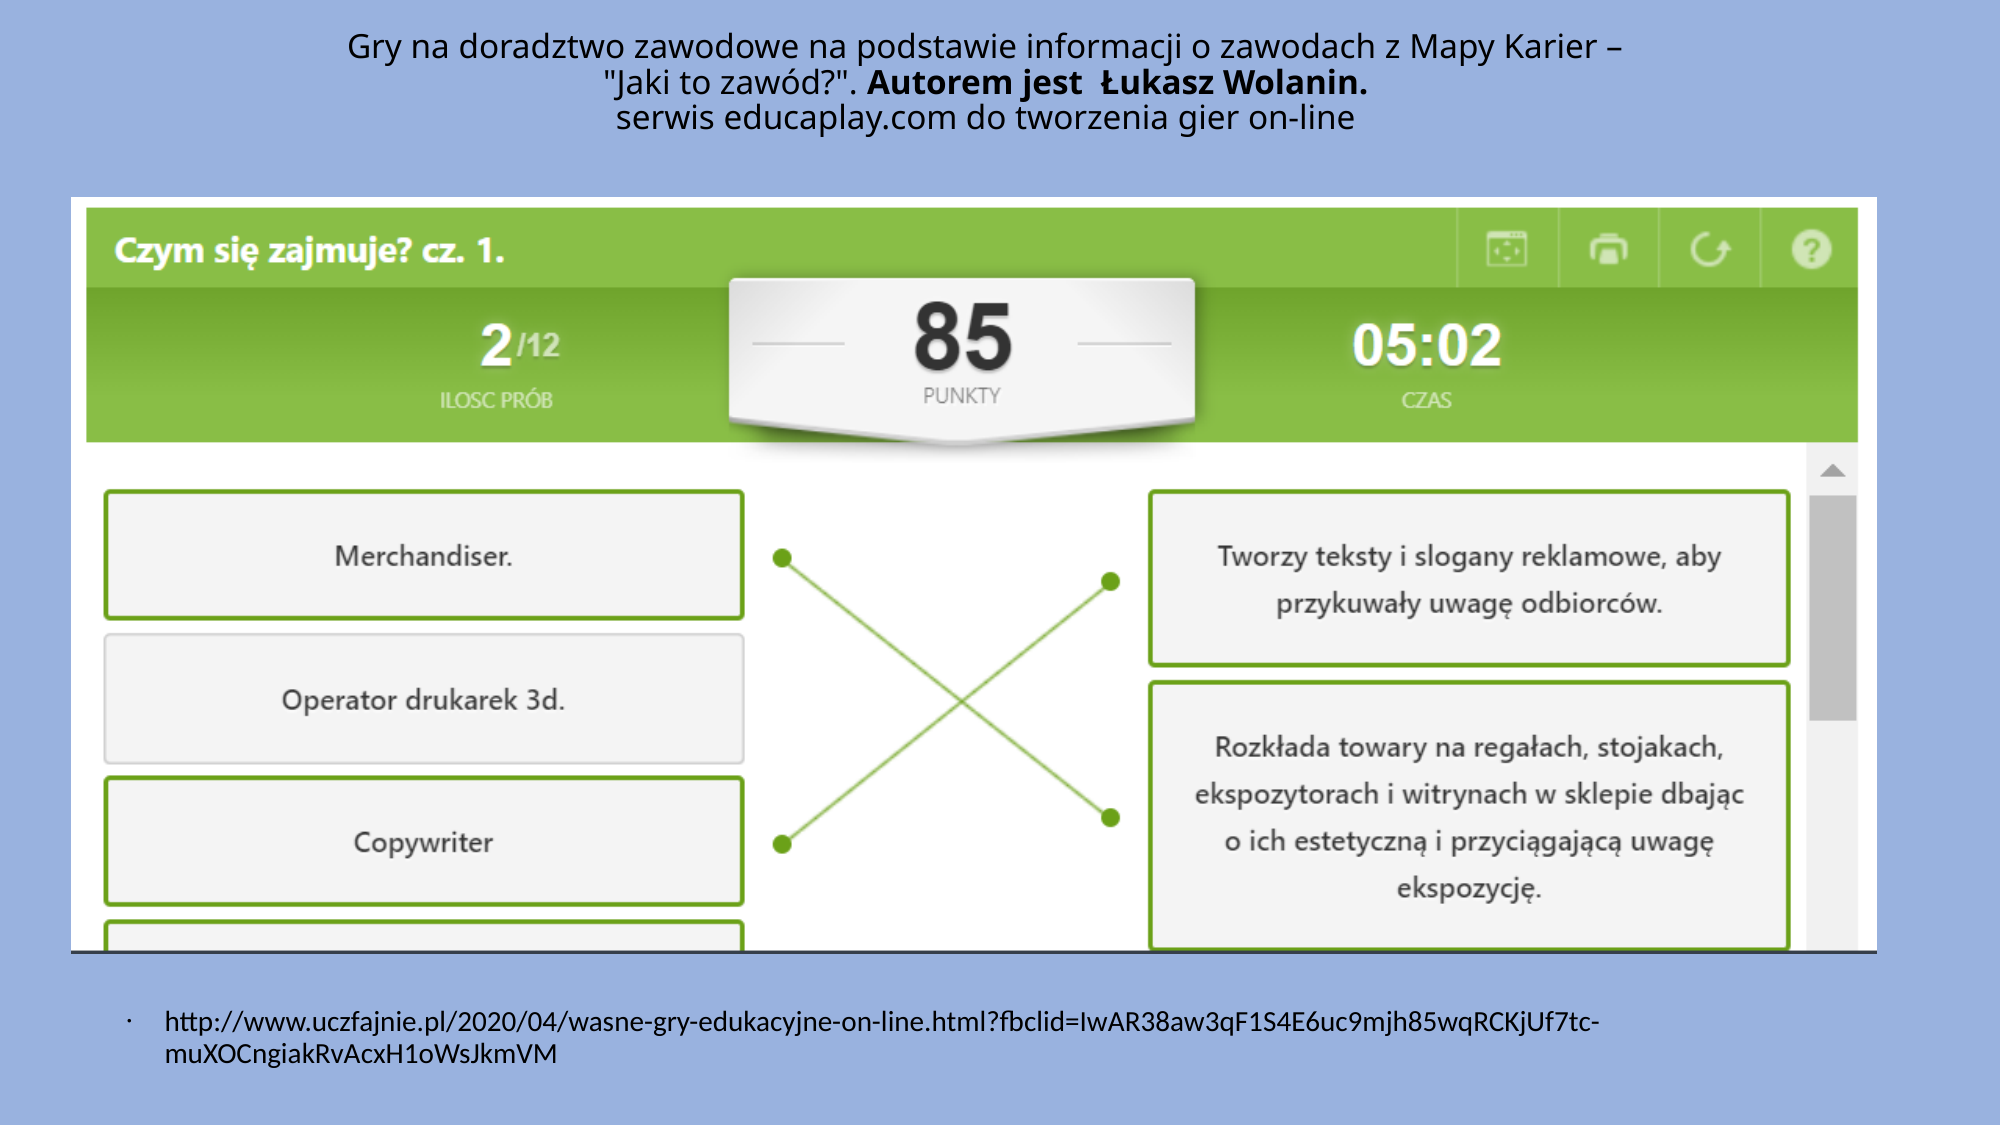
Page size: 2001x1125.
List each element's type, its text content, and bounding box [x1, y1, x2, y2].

list http://www.uczfajnie.pl/2020/04/wasne-gry-edukacyjne-on-line.html?fbclid=IwAR38aw3qF1S4E6uc9mjh85wqRCKjUf7tc-muXOCngiakRvAcxH1oWsJkmVM [112, 999, 1838, 1106]
title Gry na doradztwo zawodowe na podstawie informacji o zawodach z Mapy Karier – "Jaki to zawód?". Autorem jest Łukasz Wolanin. serwis educaplay.com do tworzenia gier on-line [123, 22, 1849, 197]
picture [71, 197, 1877, 954]
